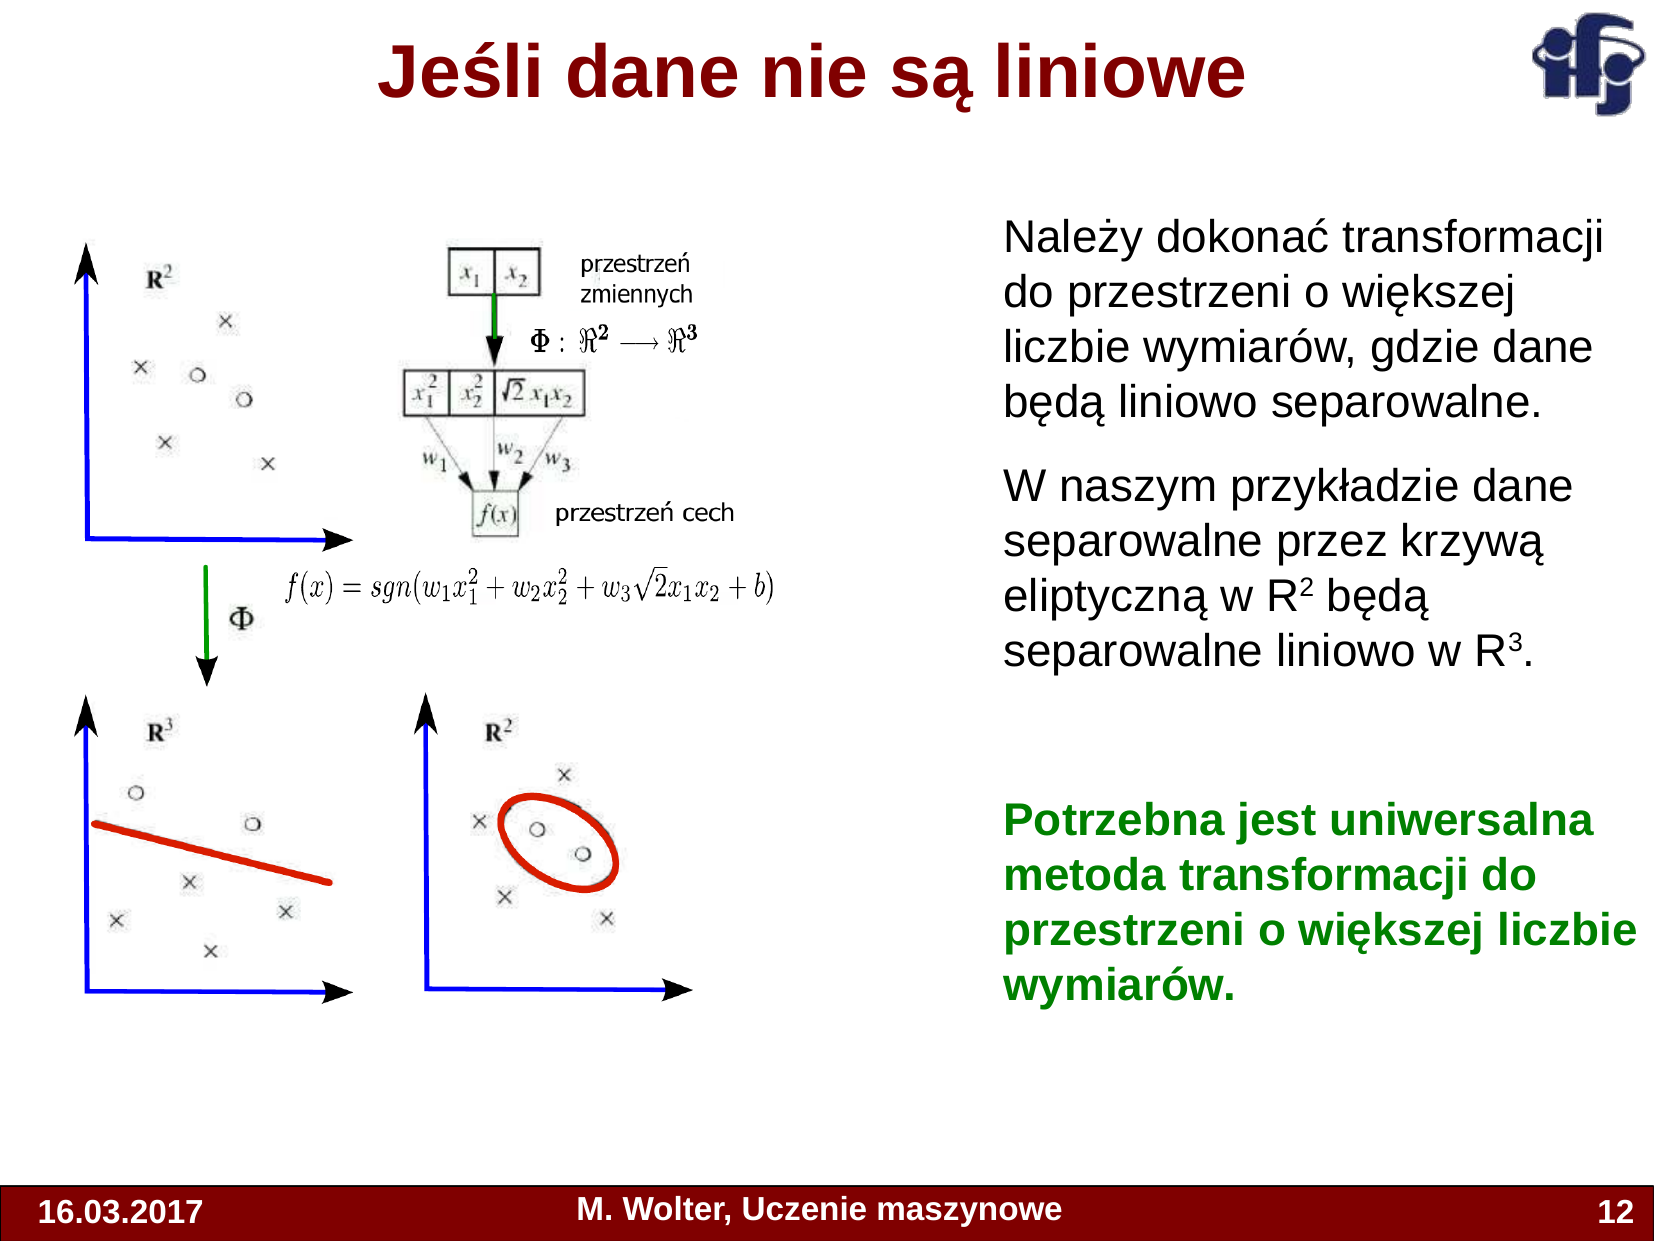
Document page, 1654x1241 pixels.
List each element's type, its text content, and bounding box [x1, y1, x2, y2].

picture [1585, 0, 1654, 129]
title Jeśli dane nie są liniowe [41, 0, 1585, 138]
picture [0, 216, 967, 1037]
list Należy dokonać transformacji do przestrzeni o większej liczbie wymiarów, gdzie dane będą liniowo separowalne. W naszym przykładzie dane separowalne przez krzywą eliptyczną w R2 będą separowalne liniowo w R3. Potrzebna jest uniwersalna metoda transformacji do przestrzeni o większej liczbie wymiarów. [948, 206, 1651, 1114]
